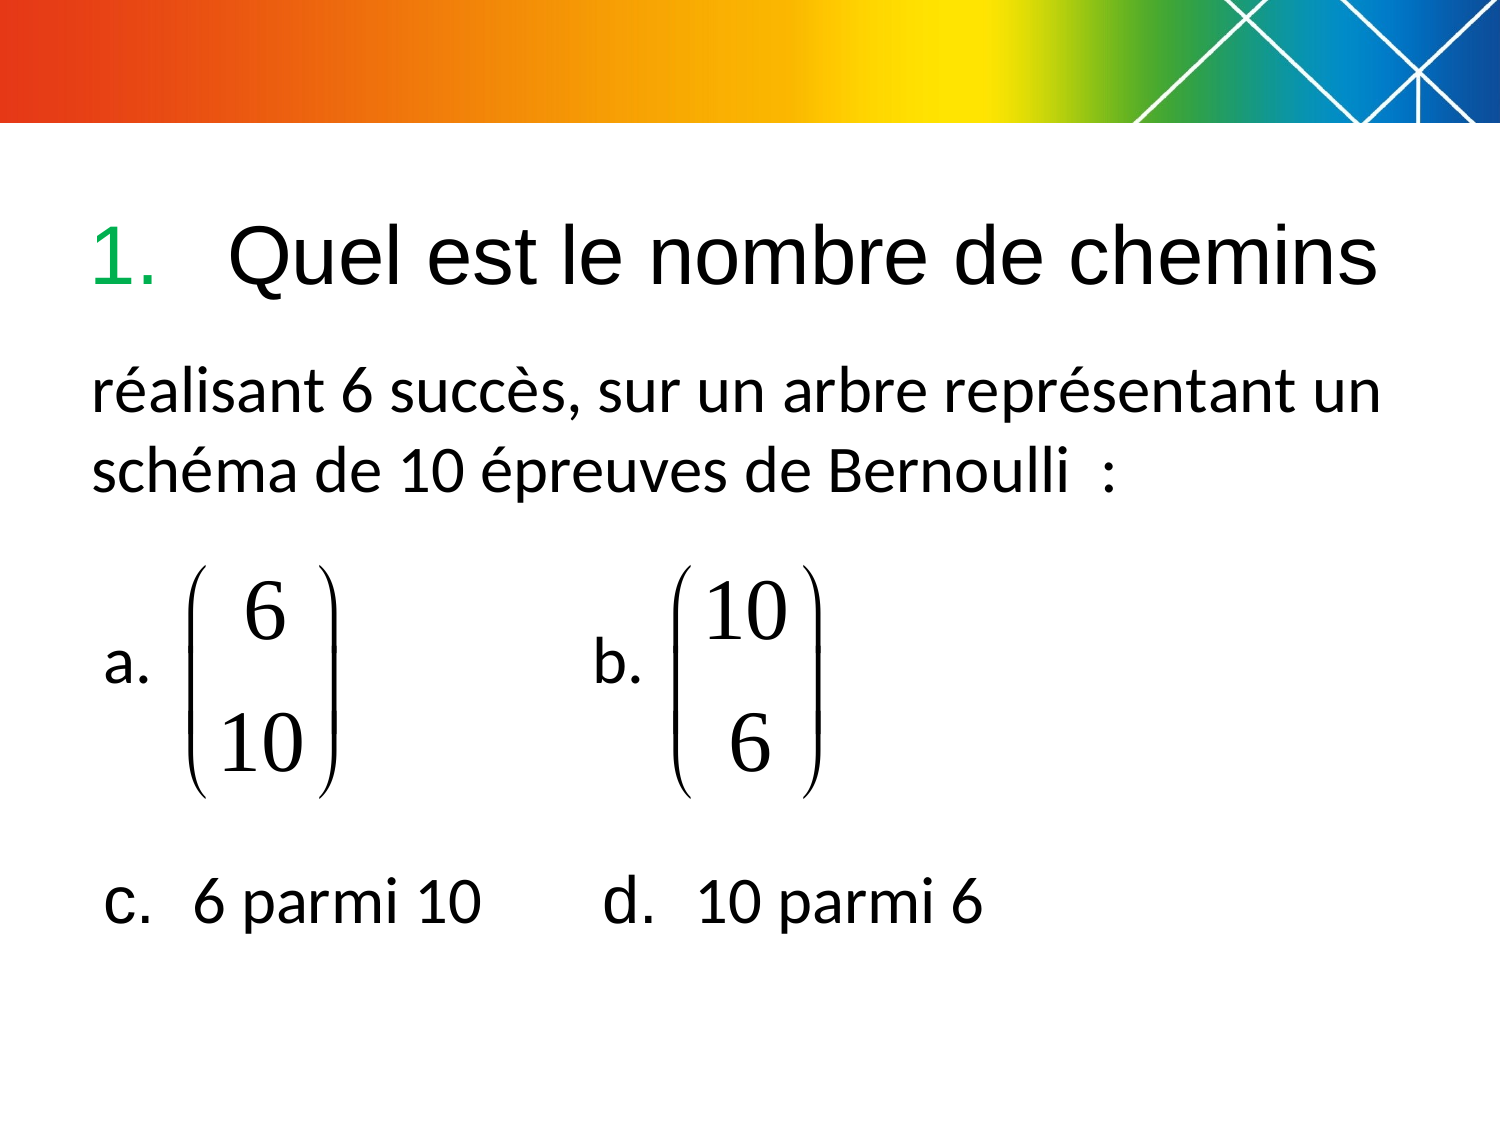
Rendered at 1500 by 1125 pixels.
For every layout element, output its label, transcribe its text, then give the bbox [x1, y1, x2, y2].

text_box réalisant 6 succès, sur un arbre représentant un schéma de 10 épreuves de Bernoulli : [76, 339, 1424, 514]
chart [171, 550, 362, 815]
text_box b. c. 6 parmi 10 d. 10 parmi 6 [88, 609, 1341, 1025]
picture [1340, 0, 1500, 123]
text_box Quel est le nombre de chemins [75, 164, 1500, 339]
chart [655, 550, 846, 815]
picture [0, 0, 1359, 123]
